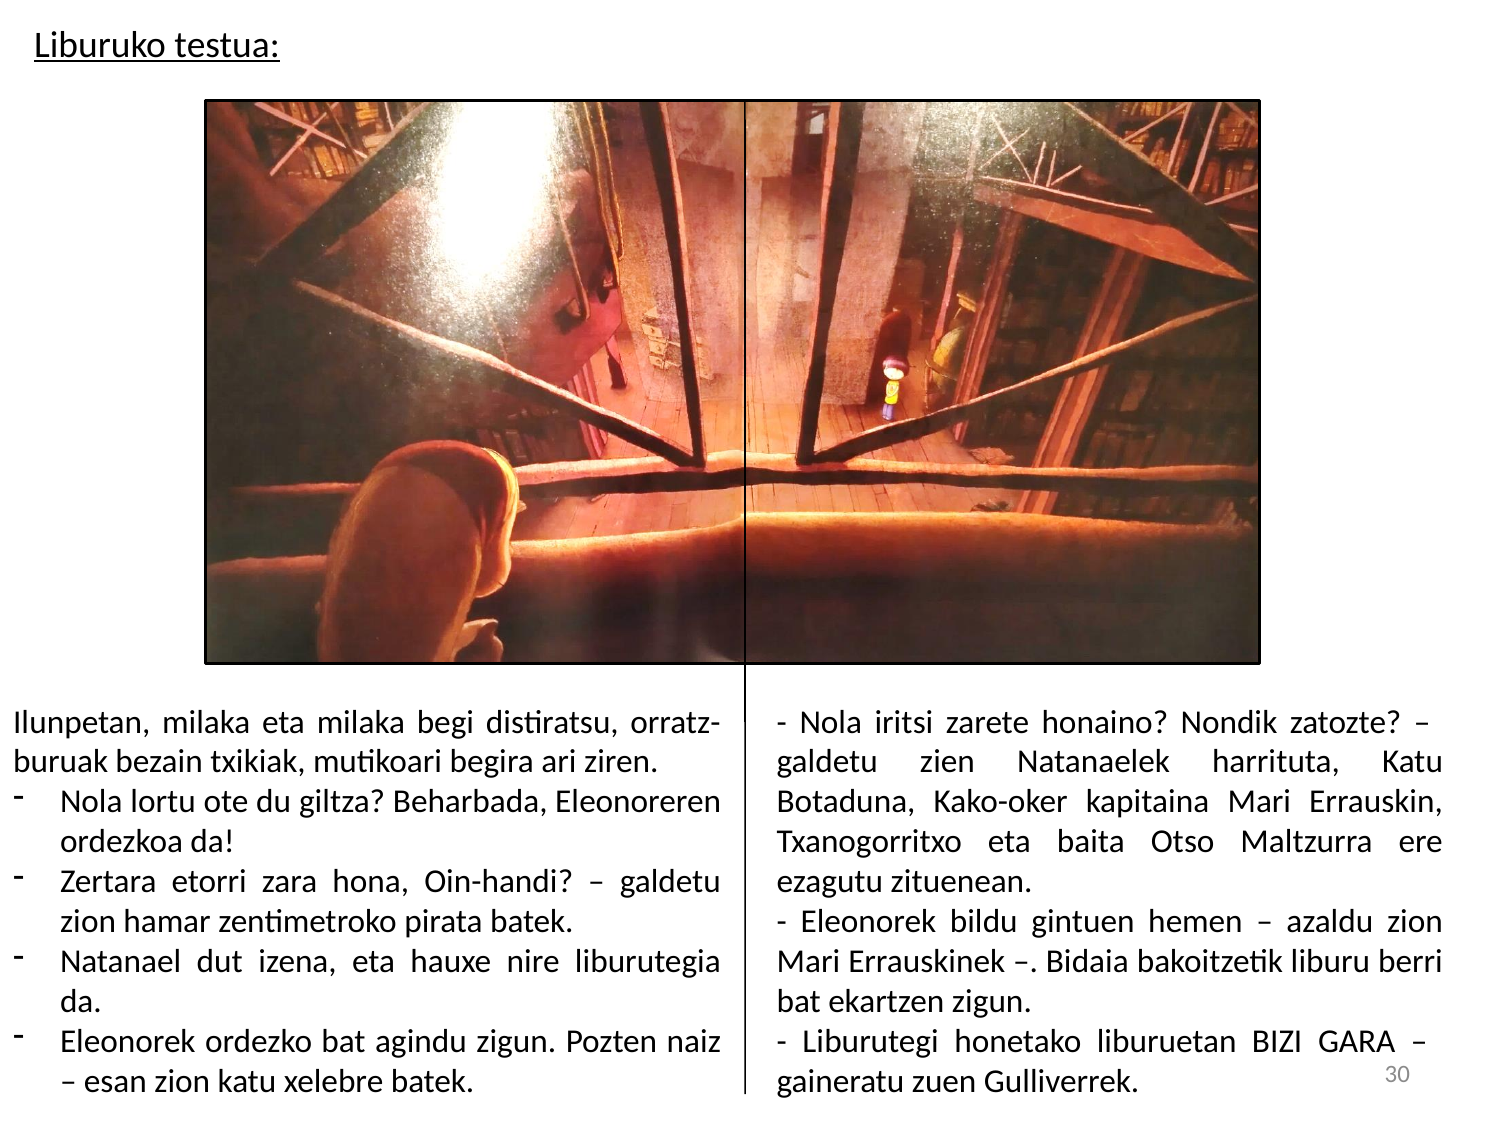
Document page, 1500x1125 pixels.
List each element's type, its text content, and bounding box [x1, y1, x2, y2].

picture [746, 101, 1258, 662]
text_box Liburuko testua: [19, 12, 295, 73]
text_box - Nola iritsi zarete honaino? Nondik zatozte? – galdetu zien Natanaelek harrituta, Katu Botaduna, Kako-oker kapitaina Mari Errauskin, Txanogorritxo eta baita Otso Maltzurra ere ezagutu zituenean. - Eleonorek bildu gintuen hemen – azaldu zion Mari Errauskinek –. Bidaia bakoitzetik liburu berri bat ekartzen zigun. - Liburutegi honetako liburuetan BIZI GARA – gaineratu zuen Gulliverrek. [761, 692, 1459, 1107]
text_box Ilunpetan, milaka eta milaka begi distiratsu, orratz-buruak bezain txikiak, mutikoari begira ari ziren. Nola lortu ote du giltza? Beharbada, Eleonoreren ordezkoa da! Zertara etorri zara hona, Oin-handi? – galdetu zion hamar zentimetroko pirata batek. Natanael dut izena, eta hauxe nire liburutegia da. Eleonorek ordezko bat agindu zigun. Pozten naiz – esan zion katu xelebre batek. [0, 692, 737, 1107]
picture [206, 101, 744, 662]
